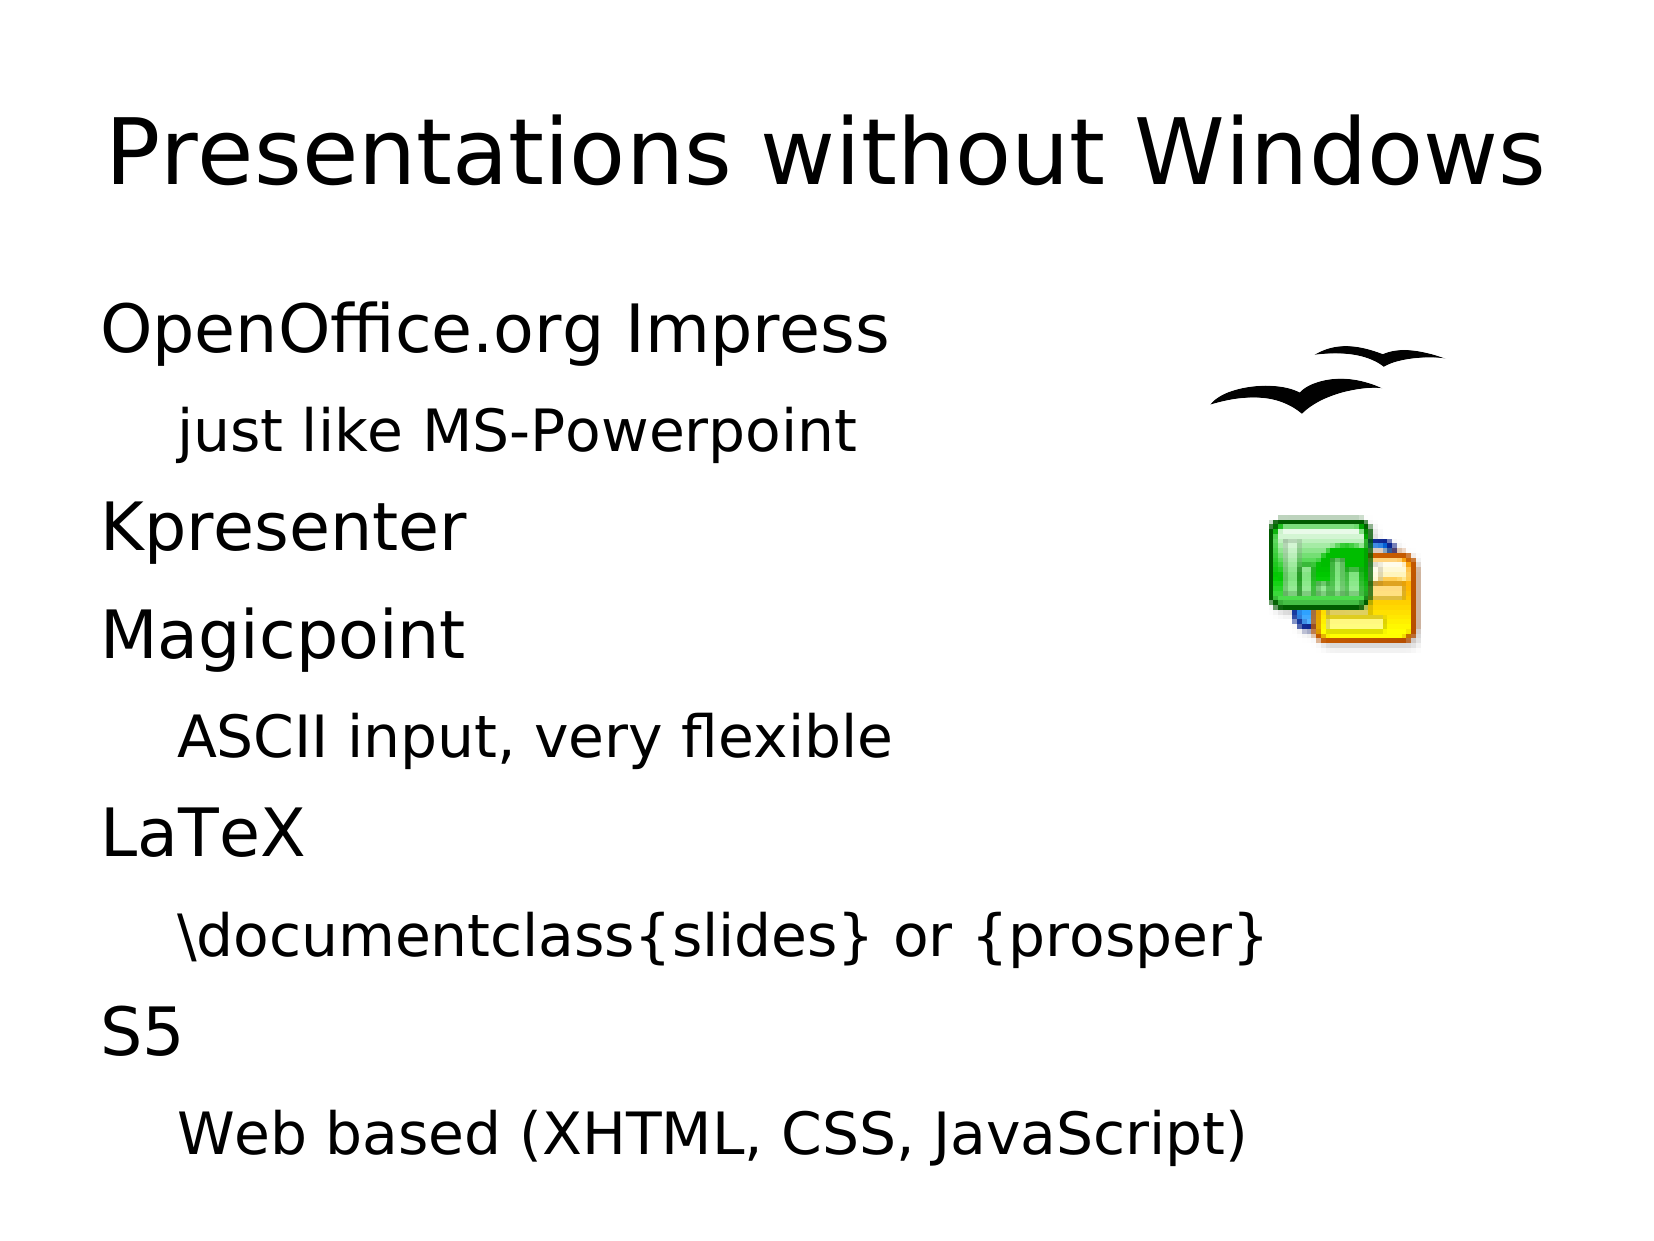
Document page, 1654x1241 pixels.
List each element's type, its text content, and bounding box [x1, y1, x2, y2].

title Presentations without Windows [82, 49, 1571, 257]
list OpenOffice.org Impress just like MS-Powerpoint Kpresenter Magicpoint ASCII input, very flexible LaTeX \documentclass{slides} or {prosper} S5 Web based (XHTML, CSS, JavaScript) [82, 290, 1571, 1169]
picture [1210, 346, 1447, 414]
picture [1269, 501, 1421, 653]
